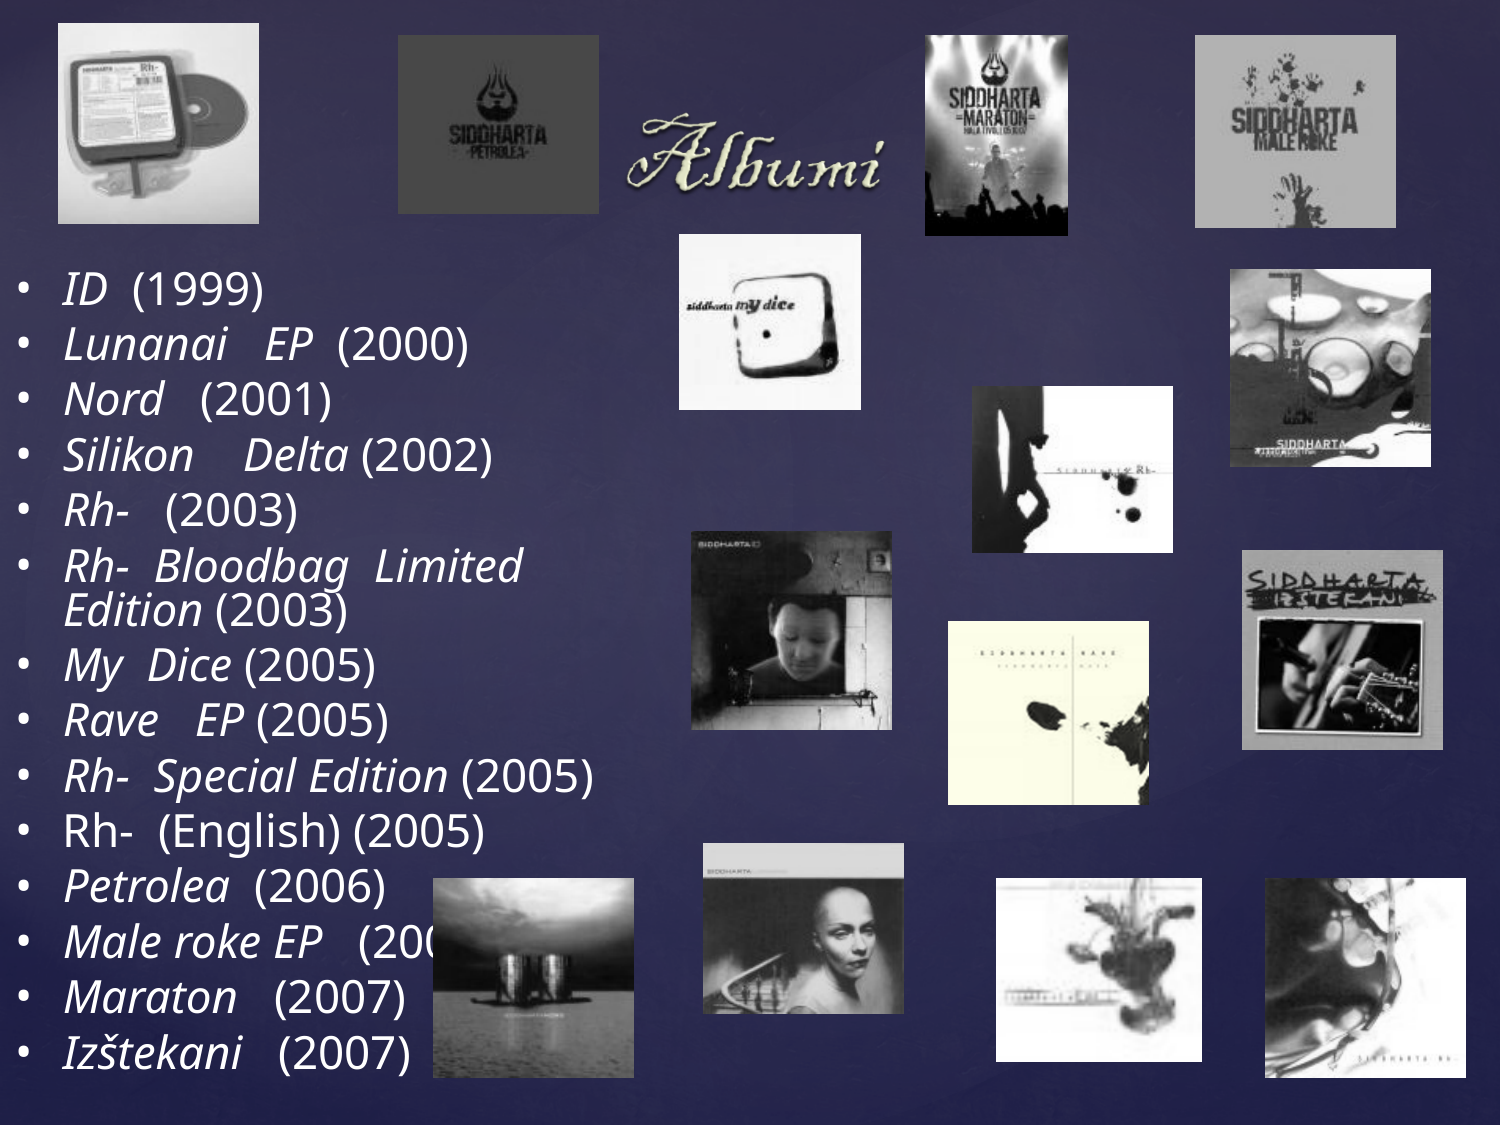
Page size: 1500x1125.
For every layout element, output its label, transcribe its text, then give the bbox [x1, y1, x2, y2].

picture [58, 23, 1426, 236]
picture [663, 498, 1500, 1125]
picture [972, 386, 1173, 553]
picture [433, 878, 634, 1078]
list ID (1999) Lunanai EP (2000) Nord (2001) Silikon Delta (2002) Rh- (2003) Rh- Bloodbag Limited Edition (2003) My Dice (2005) Rave EP (2005) Rh- Special Edition (2005) Rh- (English) (2005) Petrolea (2006) Male roke EP (2007) Maraton (2007) Izštekani (2007) [0, 262, 663, 1125]
picture [679, 234, 861, 410]
picture [1230, 269, 1431, 467]
picture [691, 531, 892, 730]
